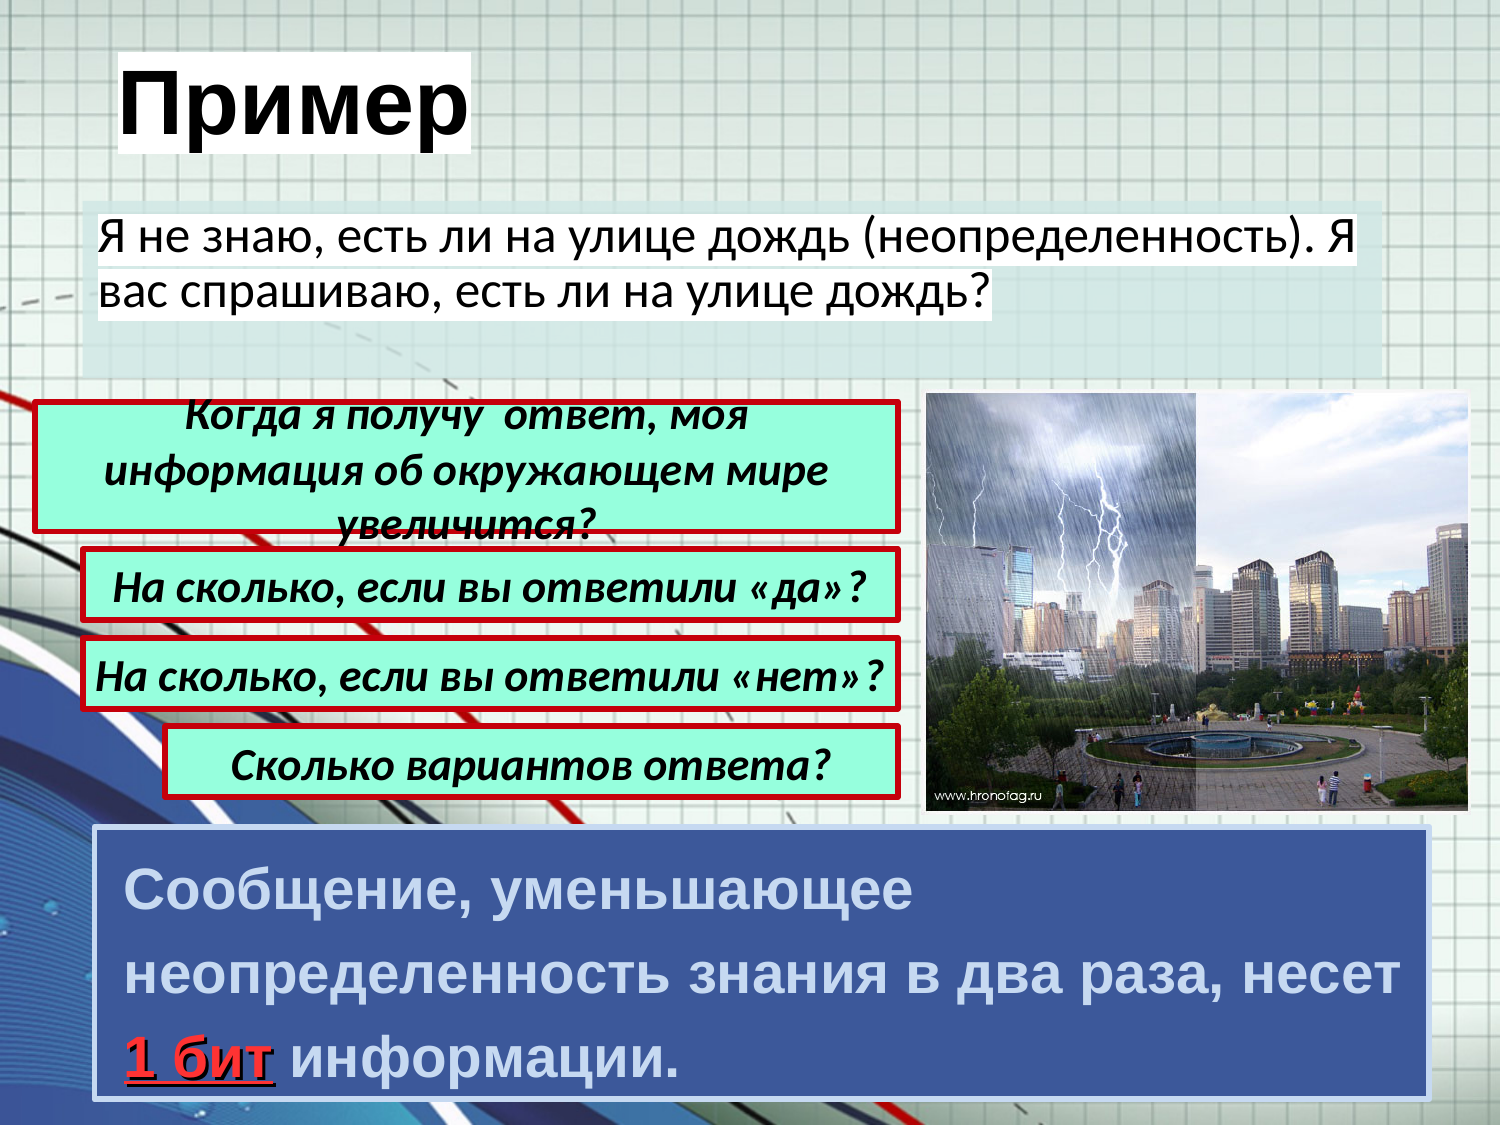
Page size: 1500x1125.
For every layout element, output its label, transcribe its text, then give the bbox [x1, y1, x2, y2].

list Я не знаю, есть ли на улице дождь (неопределенность). Я вас спрашиваю, есть ли на улице дождь? [82, 200, 1382, 378]
text_box На сколько, если вы ответили «нет»? [82, 637, 898, 709]
text_box Сколько вариантов ответа? [165, 726, 898, 798]
text_box Когда я получу ответ, моя информация об окружающем мире увеличится? [35, 401, 898, 532]
text_box Сообщение, уменьшающее неопределенность знания в два раза, несет 1 бит информации. [94, 826, 1430, 1086]
picture [0, 0, 1500, 1125]
title Пример [103, 32, 1397, 178]
text_box На сколько, если вы ответили «да»? [82, 549, 898, 621]
